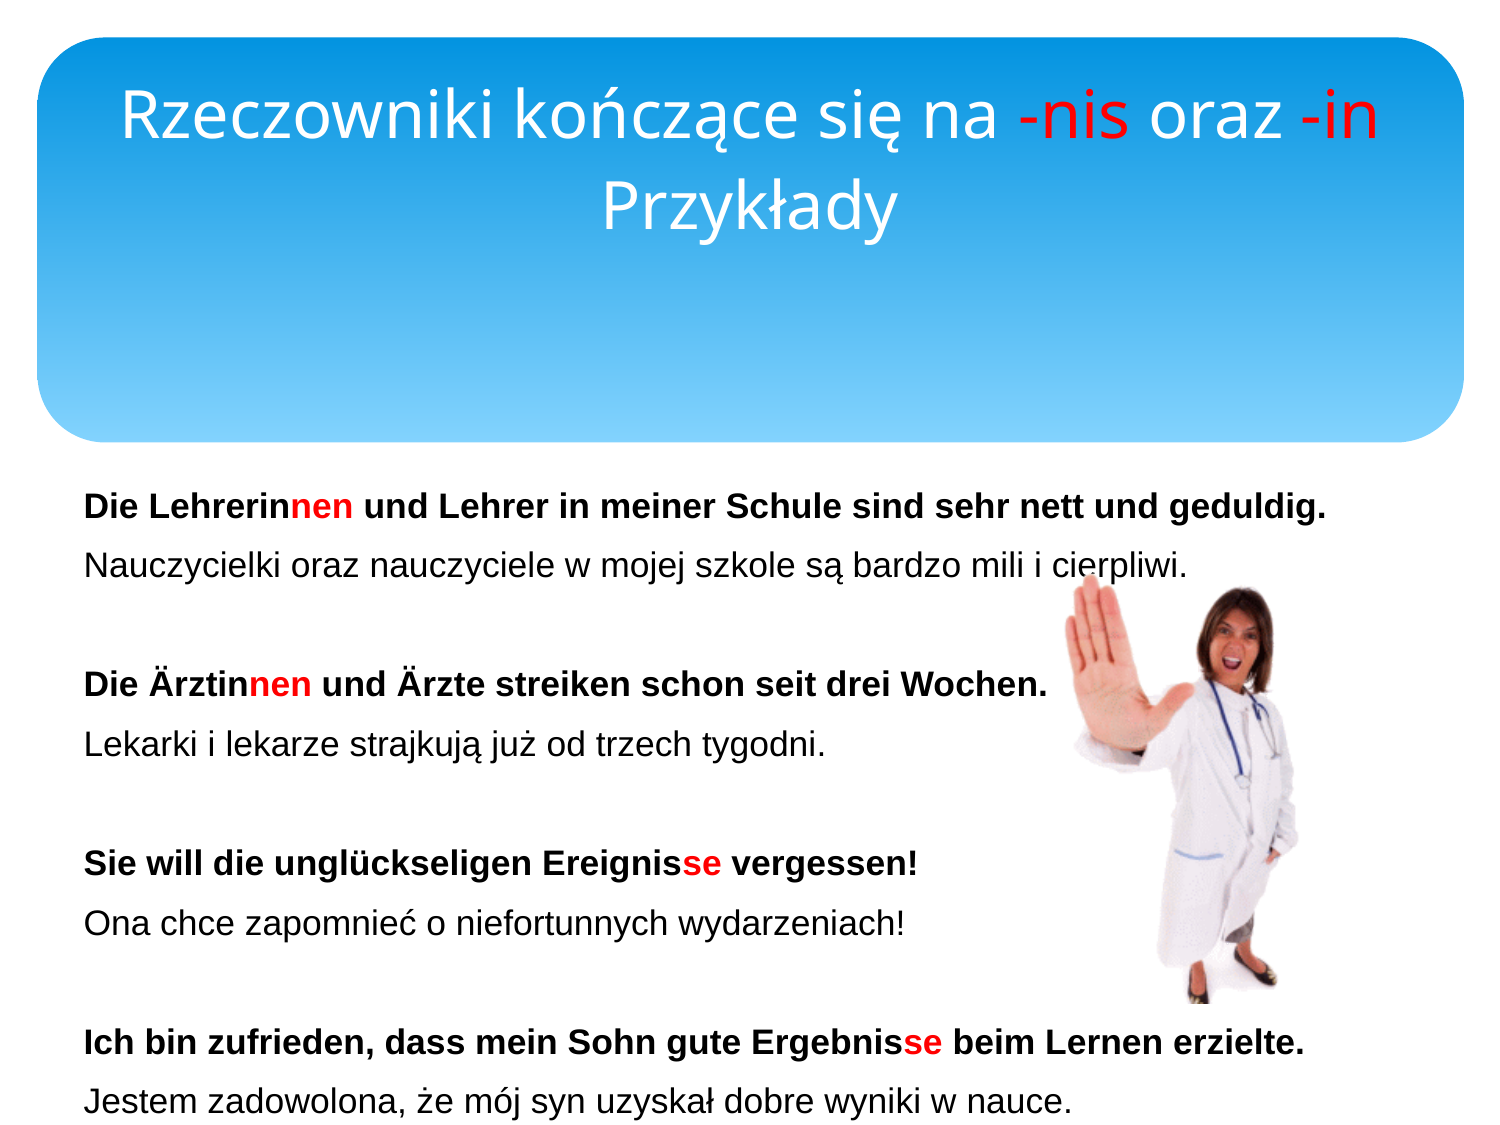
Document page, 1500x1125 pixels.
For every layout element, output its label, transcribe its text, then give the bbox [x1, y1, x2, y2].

picture [1033, 535, 1346, 1004]
title Rzeczowniki kończące się na -nis oraz -in Przykłady [75, 62, 1425, 254]
text_box Die Lehrerinnen und Lehrer in meiner Schule sind sehr nett und geduldig. Nauczycielki oraz nauczyciele w mojej szkole są bardzo mili i cierpliwi. Die Ärztinnen und Ärzte streiken schon seit drei Wochen. Lekarki i lekarze strajkują już od trzech tygodni. Sie will die unglückseligen Ereignisse vergessen! Ona chce zapomnieć o niefortunnych wydarzeniach! Ich bin zufrieden, dass mein Sohn gute Ergebnisse beim Lernen erzielte. Jestem zadowolona, że mój syn uzyskał dobre wyniki w nauce. [68, 458, 1343, 1125]
